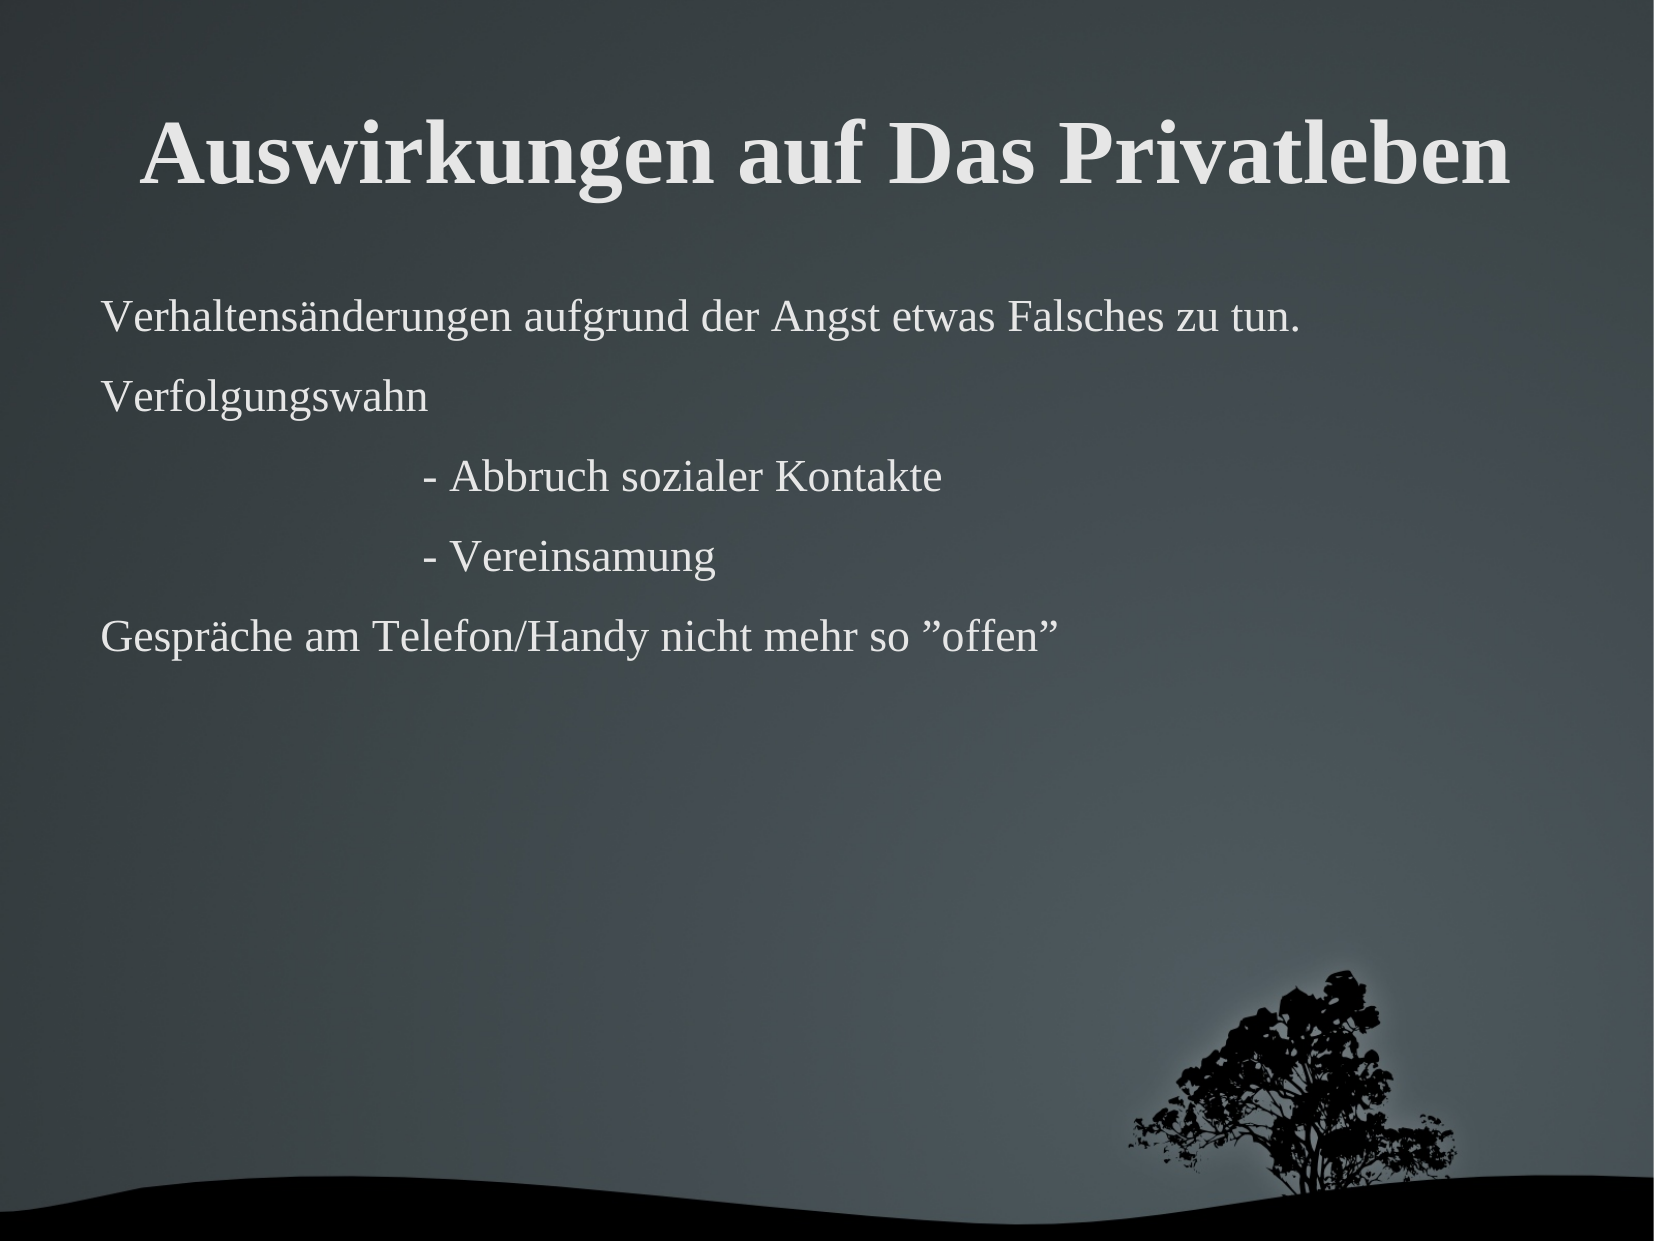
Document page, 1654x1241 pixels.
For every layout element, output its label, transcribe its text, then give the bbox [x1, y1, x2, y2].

title Auswirkungen auf Das Privatleben [82, 56, 1571, 250]
list Verhaltensänderungen aufgrund der Angst etwas Falsches zu tun. Verfolgungswahn - Abbruch sozialer Kontakte - Vereinsamung Gespräche am Telefon/Handy nicht mehr so ”offen” [82, 290, 1571, 1094]
picture [0, 0, 1654, 1241]
